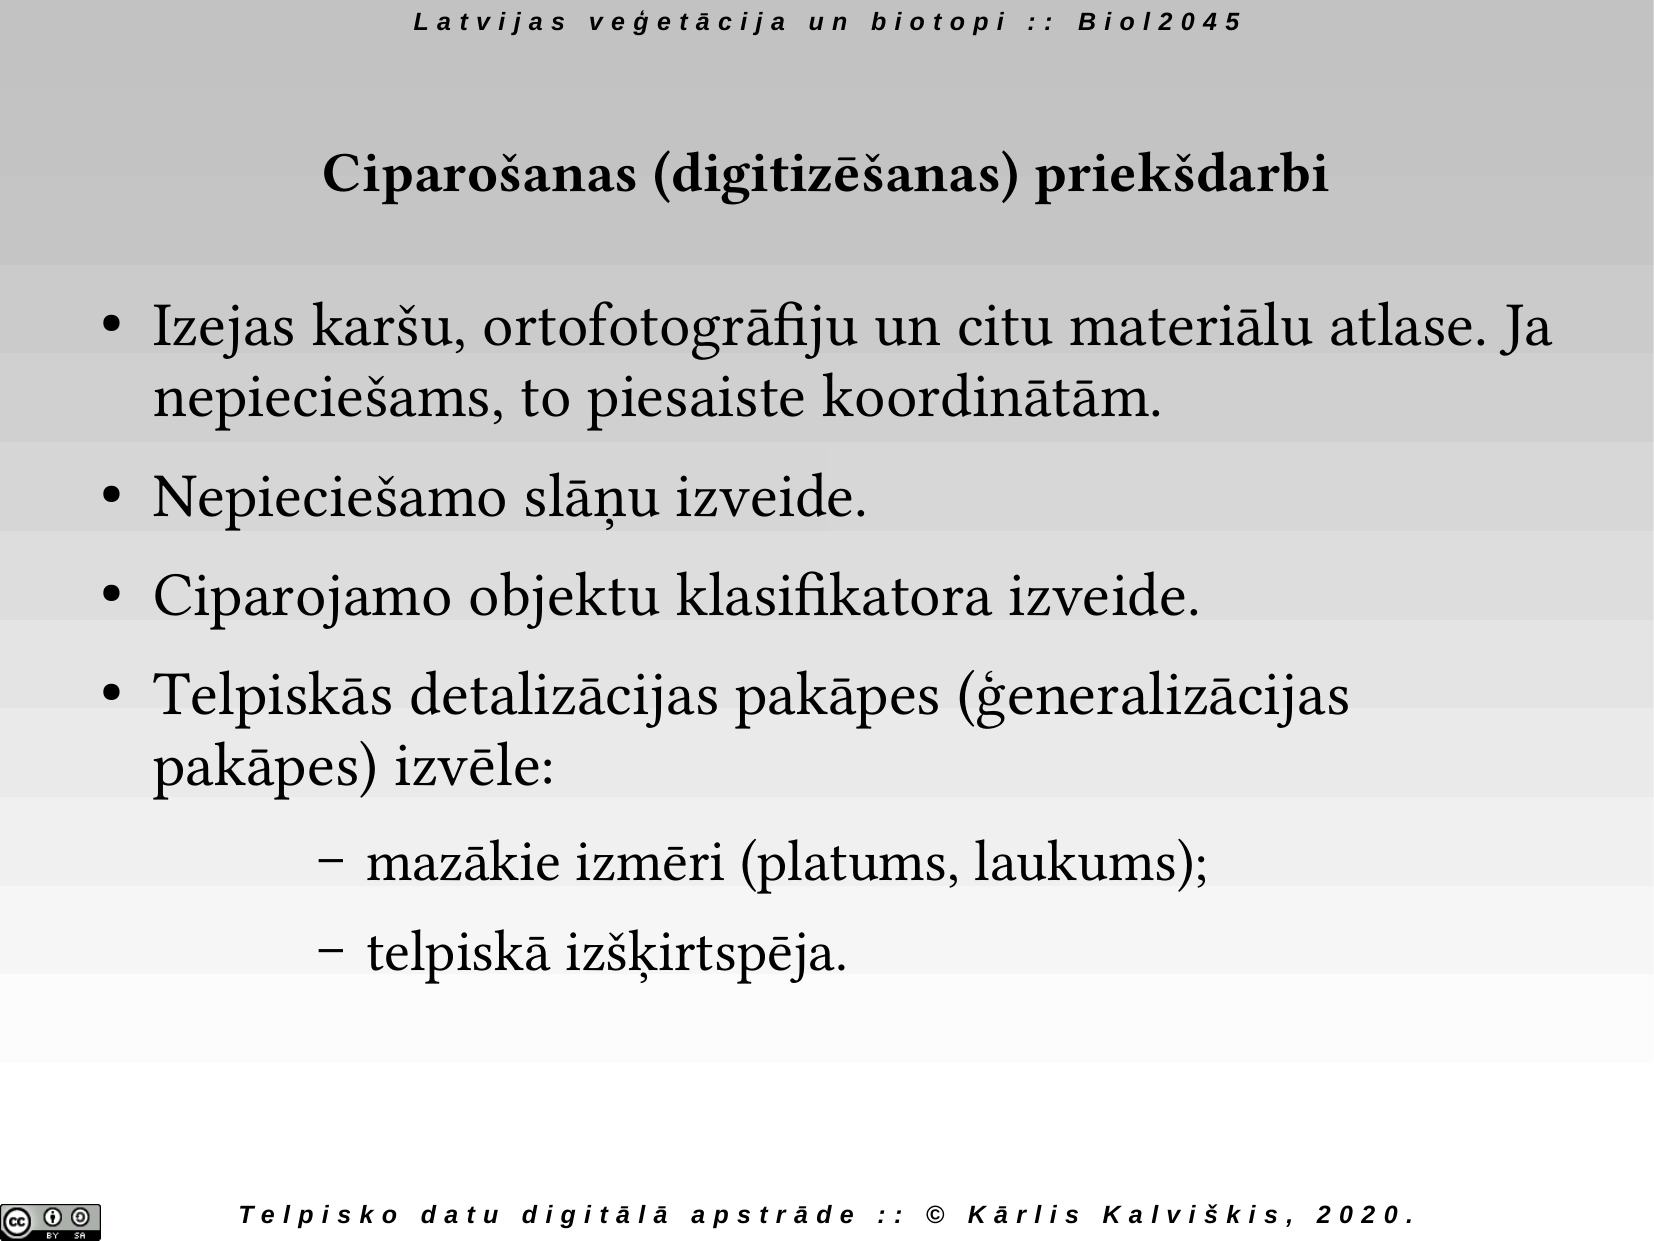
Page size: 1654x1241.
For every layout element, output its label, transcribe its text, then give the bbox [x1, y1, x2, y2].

list Izejas karšu, ortofotogrāfiju un citu materiālu atlase. Ja nepieciešams, to piesaiste koordinātām. Nepieciešamo slāņu izveide. Ciparojamo objektu klasifikatora izveide. Telpiskās detalizācijas pakāpes (ģeneralizācijas pakāpes) izvēle: mazākie izmēri (platums, laukums); telpiskā izšķirtspēja. [82, 289, 1571, 1113]
title Ciparošanas (digitizēšanas) priekšdarbi [29, 49, 1625, 296]
picture [0, 0, 1654, 1241]
